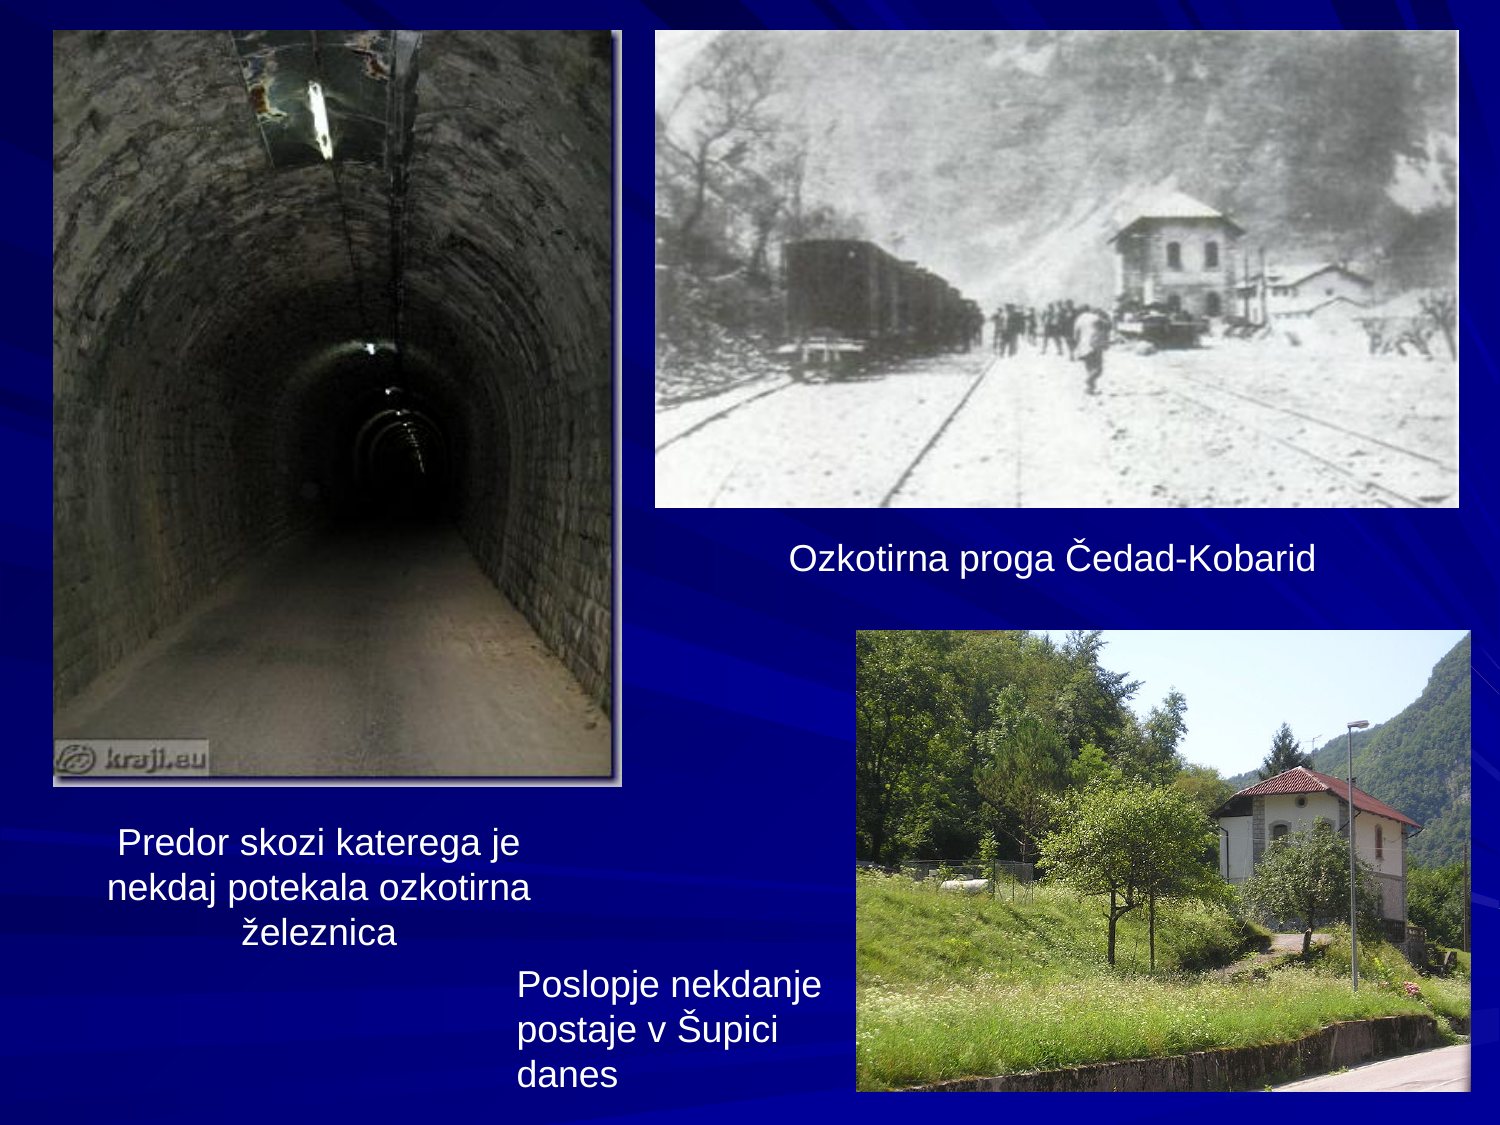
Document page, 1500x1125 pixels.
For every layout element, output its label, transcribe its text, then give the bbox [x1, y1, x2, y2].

text_box Ozkotirna proga Čedad-Kobarid [773, 527, 1400, 587]
picture [856, 630, 1471, 1092]
picture [53, 30, 622, 787]
picture [655, 30, 1459, 508]
text_box Poslopje nekdanje postaje v Šupici danes [501, 952, 845, 1103]
text_box Predor skozi katerega je nekdaj potekala ozkotirna železnica [53, 810, 585, 961]
